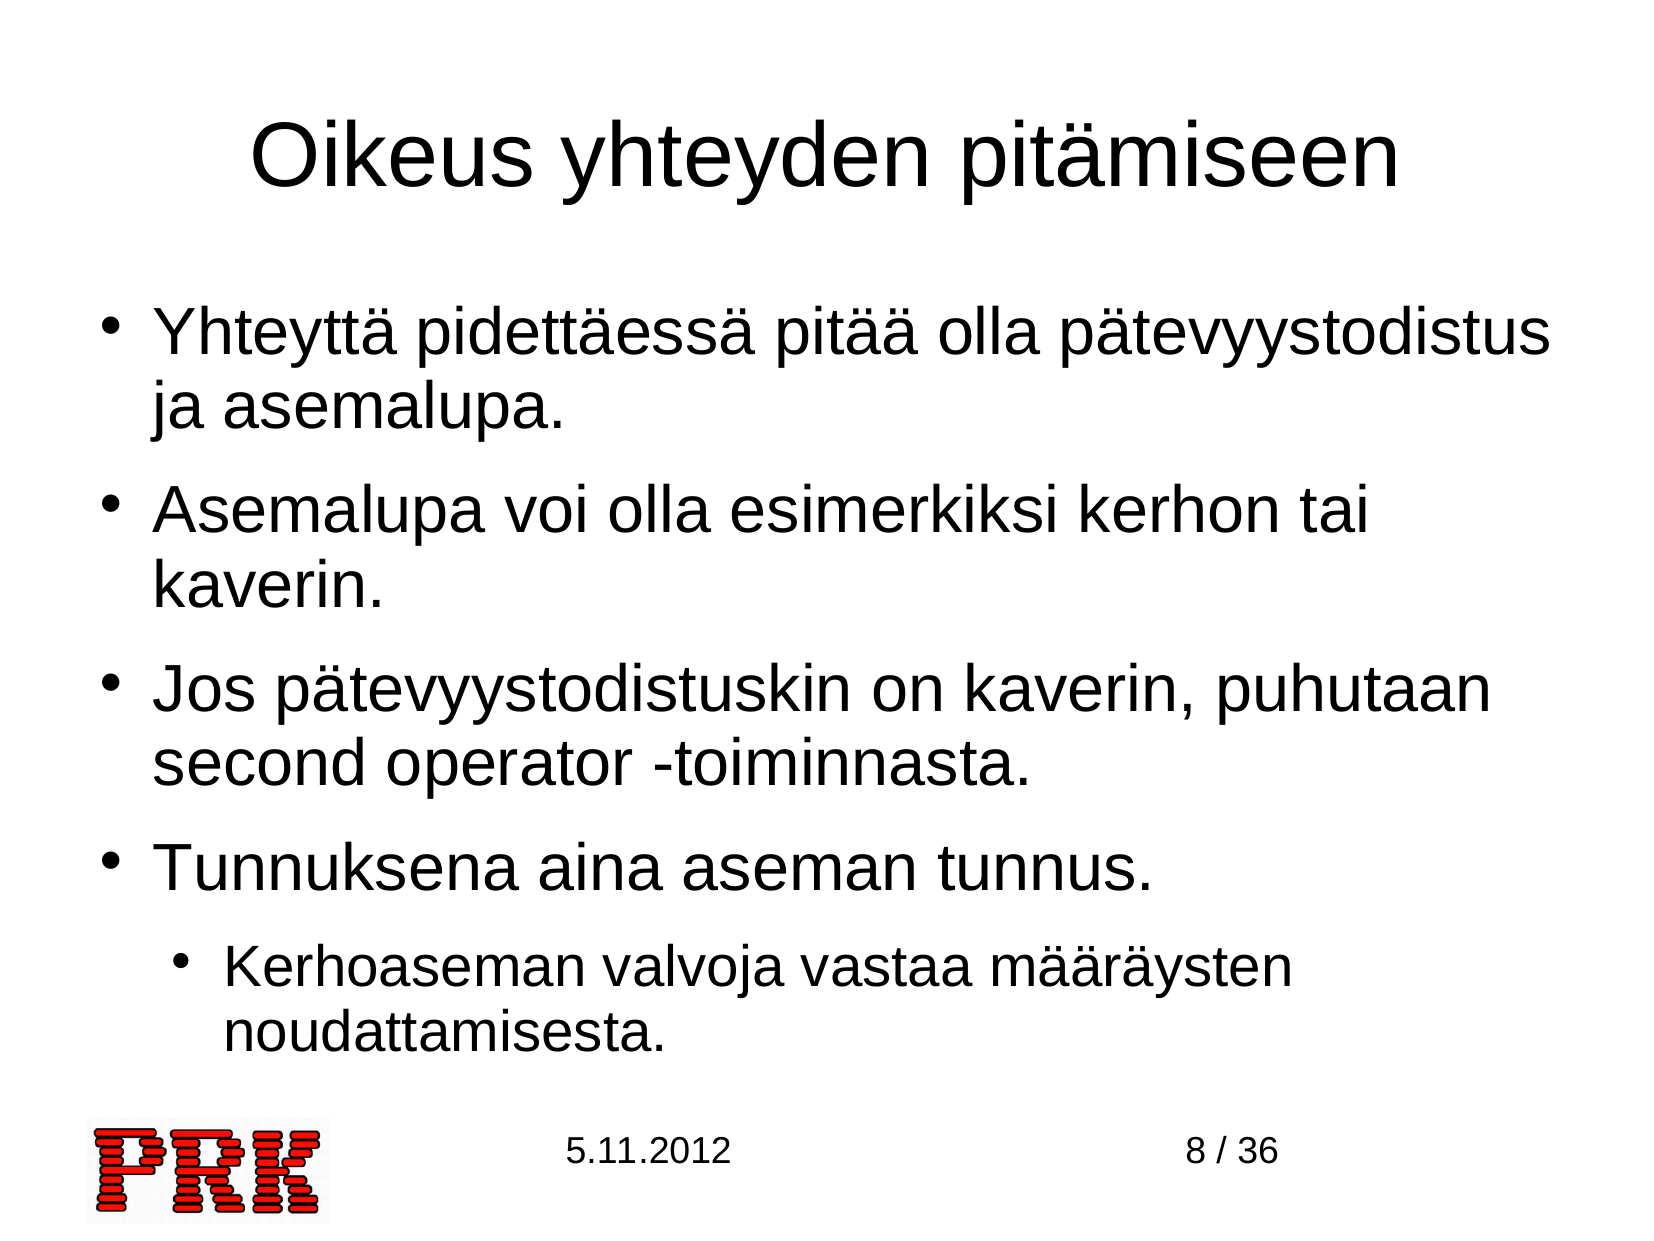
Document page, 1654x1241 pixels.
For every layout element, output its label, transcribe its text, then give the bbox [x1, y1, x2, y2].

list Yhteyttä pidettäessä pitää olla pätevyystodistus ja asemalupa. Asemalupa voi olla esimerkiksi kerhon tai kaverin. Jos pätevyystodistuskin on kaverin, puhutaan second operator -toiminnasta. Tunnuksena aina aseman tunnus. Kerhoaseman valvoja vastaa määräysten noudattamisesta. [82, 290, 1571, 1109]
title Oikeus yhteyden pitämiseen [82, 49, 1571, 257]
picture [87, 1117, 330, 1224]
